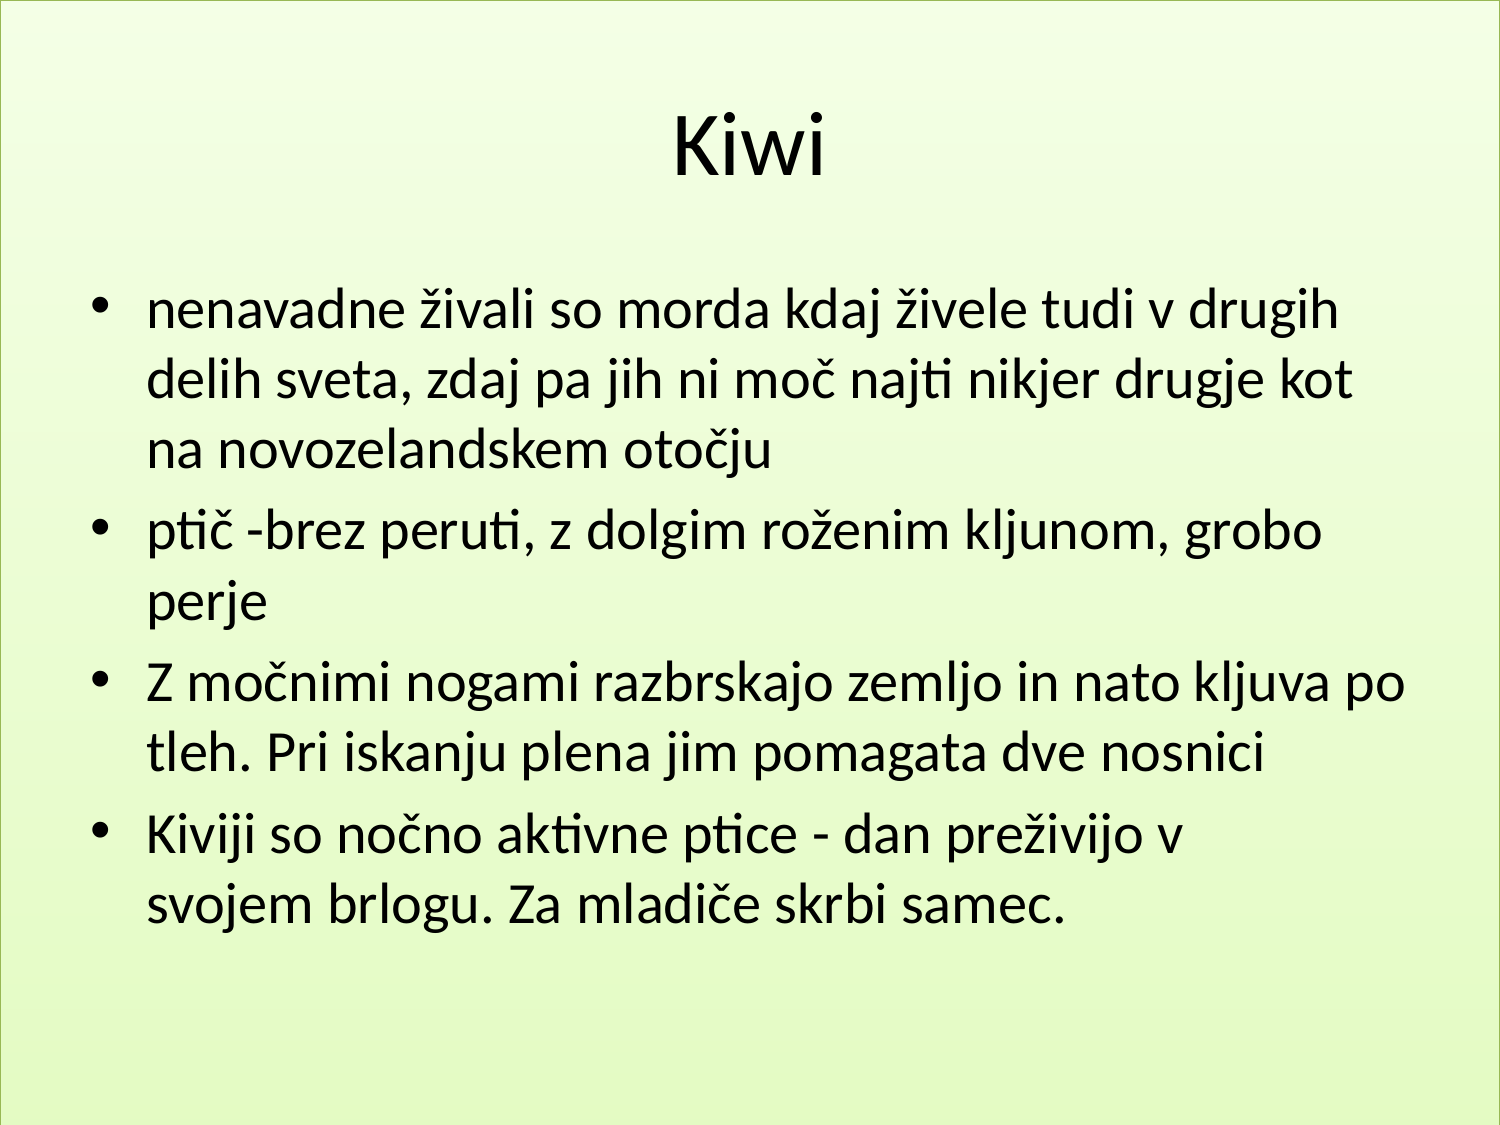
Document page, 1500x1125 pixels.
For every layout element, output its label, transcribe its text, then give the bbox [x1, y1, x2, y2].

title Kiwi [75, 45, 1425, 233]
text_box [0, 0, 1500, 1125]
list nenavadne živali so morda kdaj živele tudi v drugih delih sveta, zdaj pa jih ni moč najti nikjer drugje kot na novozelandskem otočju ptič -brez peruti, z dolgim roženim kljunom, grobo perje Z močnimi nogami razbrskajo zemljo in nato kljuva po tleh. Pri iskanju plena jim pomagata dve nosnici Kiviji so nočno aktivne ptice - dan preživijo v svojem brlogu. Za mladiče skrbi samec. [75, 262, 1425, 1005]
